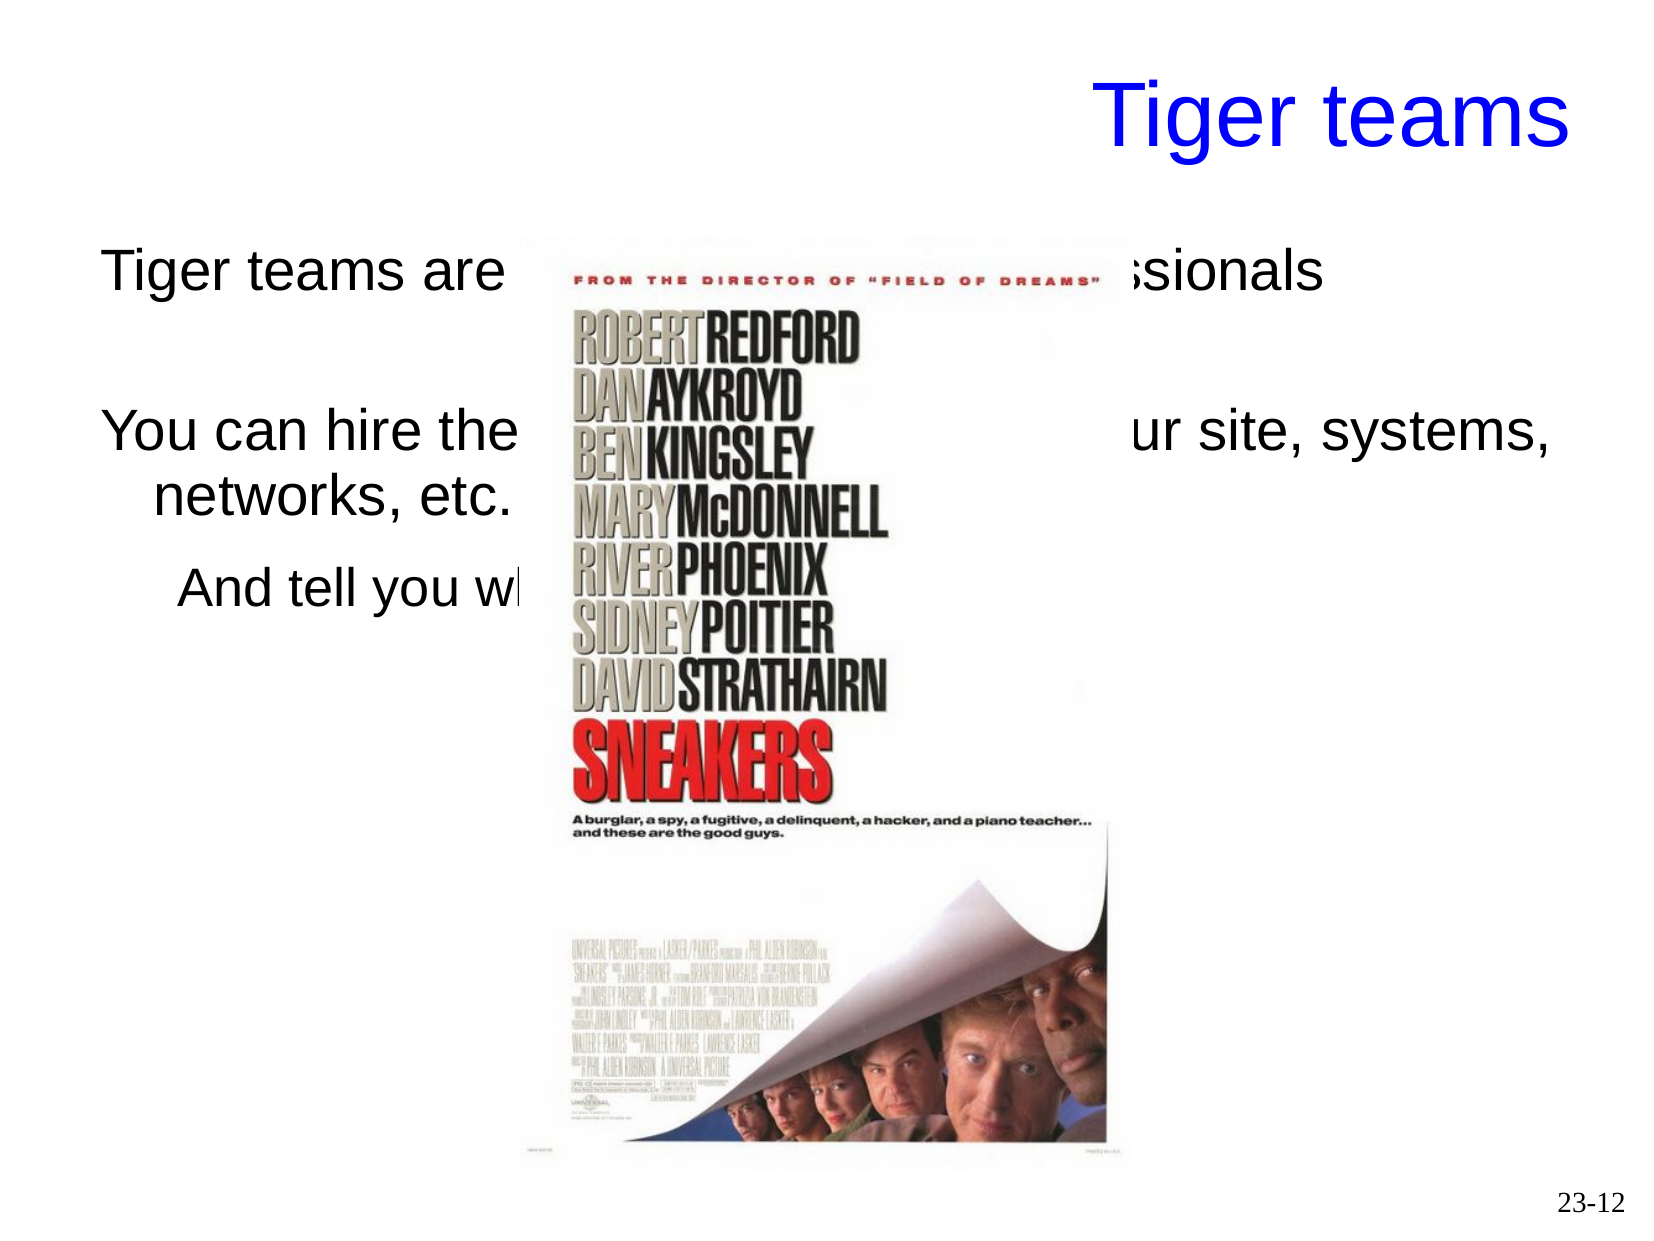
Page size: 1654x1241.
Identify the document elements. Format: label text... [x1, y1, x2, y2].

title Tiger teams [84, 11, 1573, 219]
list Tiger teams are teams of security professionals You can hire them to try to break into your site, systems, networks, etc. And tell you what's wrong [82, 237, 374, 1171]
picture [374, 237, 1516, 1171]
